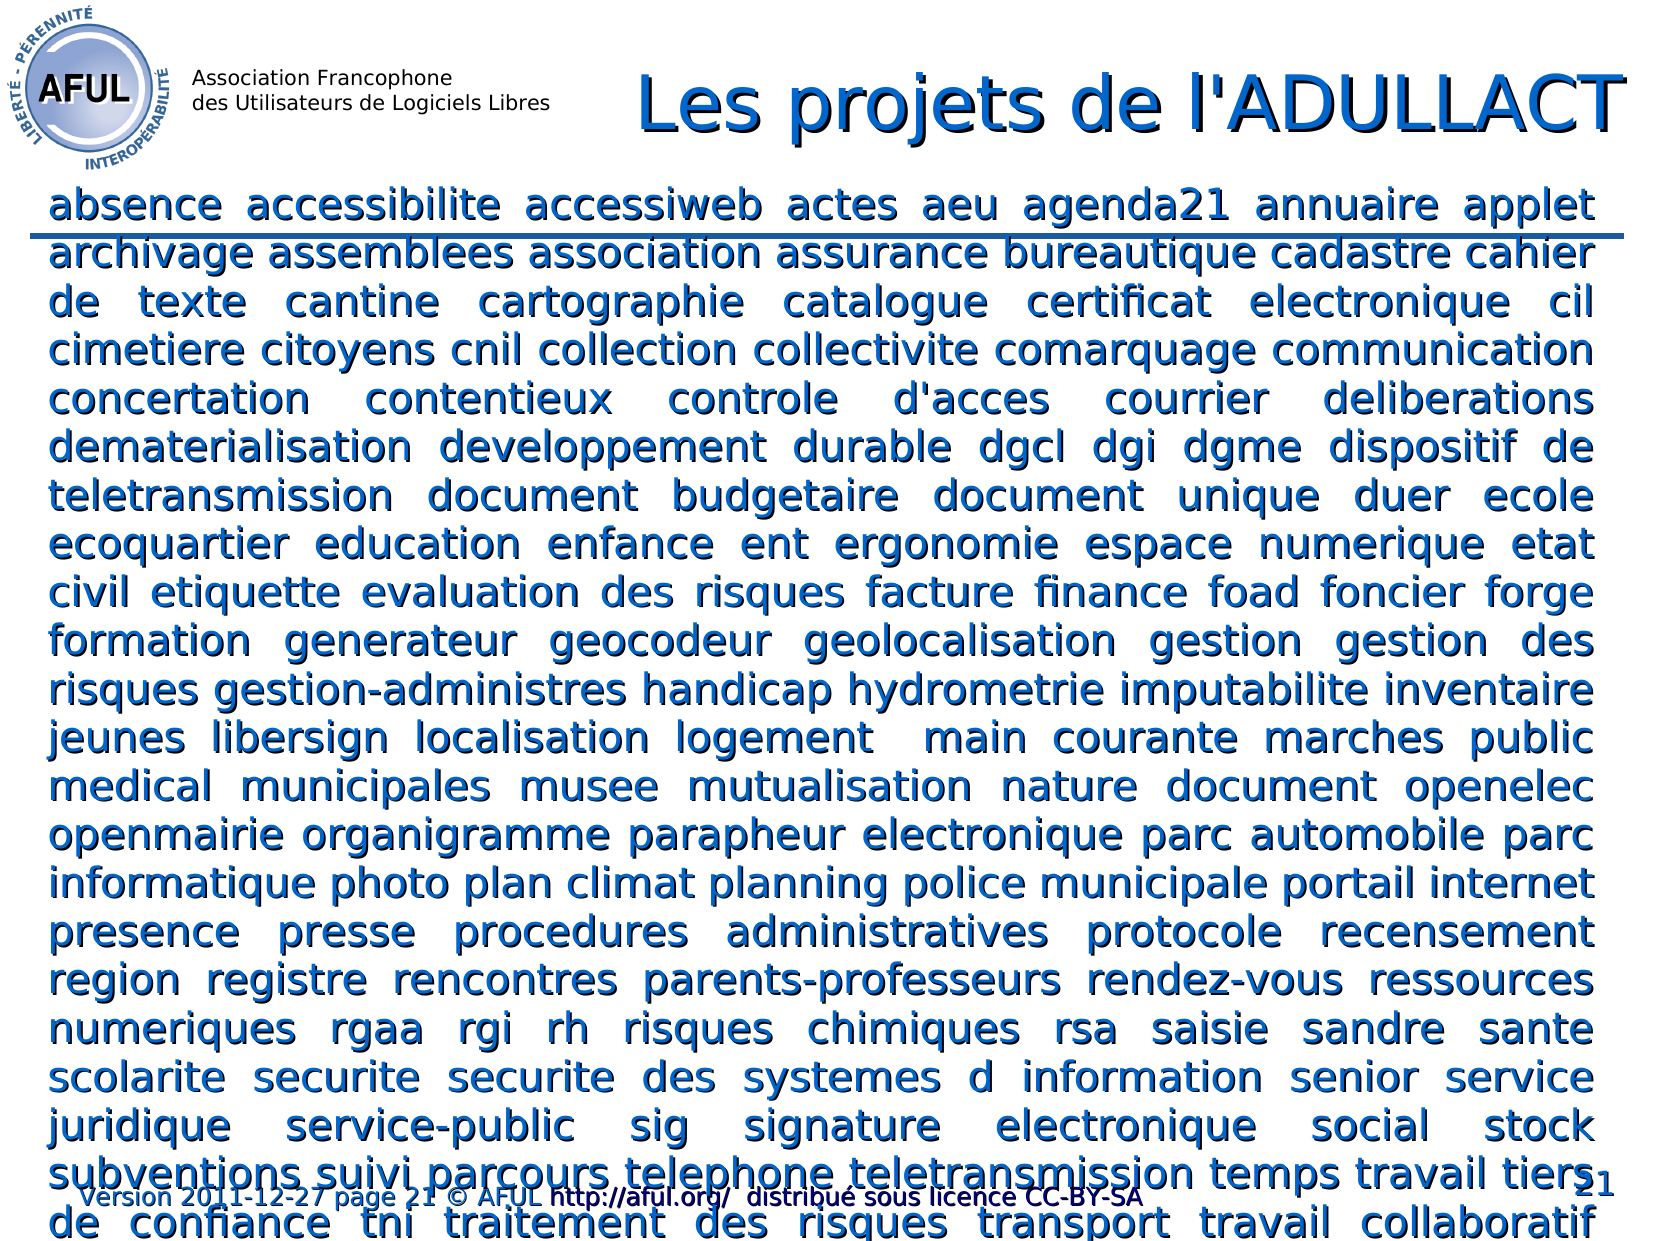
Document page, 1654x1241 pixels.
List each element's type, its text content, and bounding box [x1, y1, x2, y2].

subtitle absence accessibilite accessiweb actes aeu agenda21 annuaire applet archivage assemblees association assurance bureautique cadastre cahier de texte cantine cartographie catalogue certificat electronique cil cimetiere citoyens cnil collection collectivite comarquage communication concertation contentieux controle d'acces courrier deliberations dematerialisation developpement durable dgcl dgi dgme dispositif de teletransmission document budgetaire document unique duer ecole ecoquartier education enfance ent ergonomie espace numerique etat civil etiquette evaluation des risques facture finance foad foncier forge formation generateur geocodeur geolocalisation gestion gestion des risques gestion-administres handicap hydrometrie imputabilite inventaire jeunes libersign localisation logement main courante marches public medical municipales musee mutualisation nature document openelec openmairie organigramme parapheur electronique parc automobile parc informatique photo plan climat planning police municipale portail internet presence presse procedures administratives protocole recensement region registre rencontres parents-professeurs rendez-vous ressources numeriques rgaa rgi rh risques chimiques rsa saisie sandre sante scolarite securite securite des systemes d information senior service juridique service-public sig signature electronique social stock subventions suivi parcours telephone teletransmission temps travail tiers de confiance tni traitement des risques transport travail collaboratif urgence vaccination vie associative voirie [47, 179, 1595, 1241]
title Les projets de l'ADULLACT [501, 0, 1625, 207]
picture [0, 0, 178, 178]
